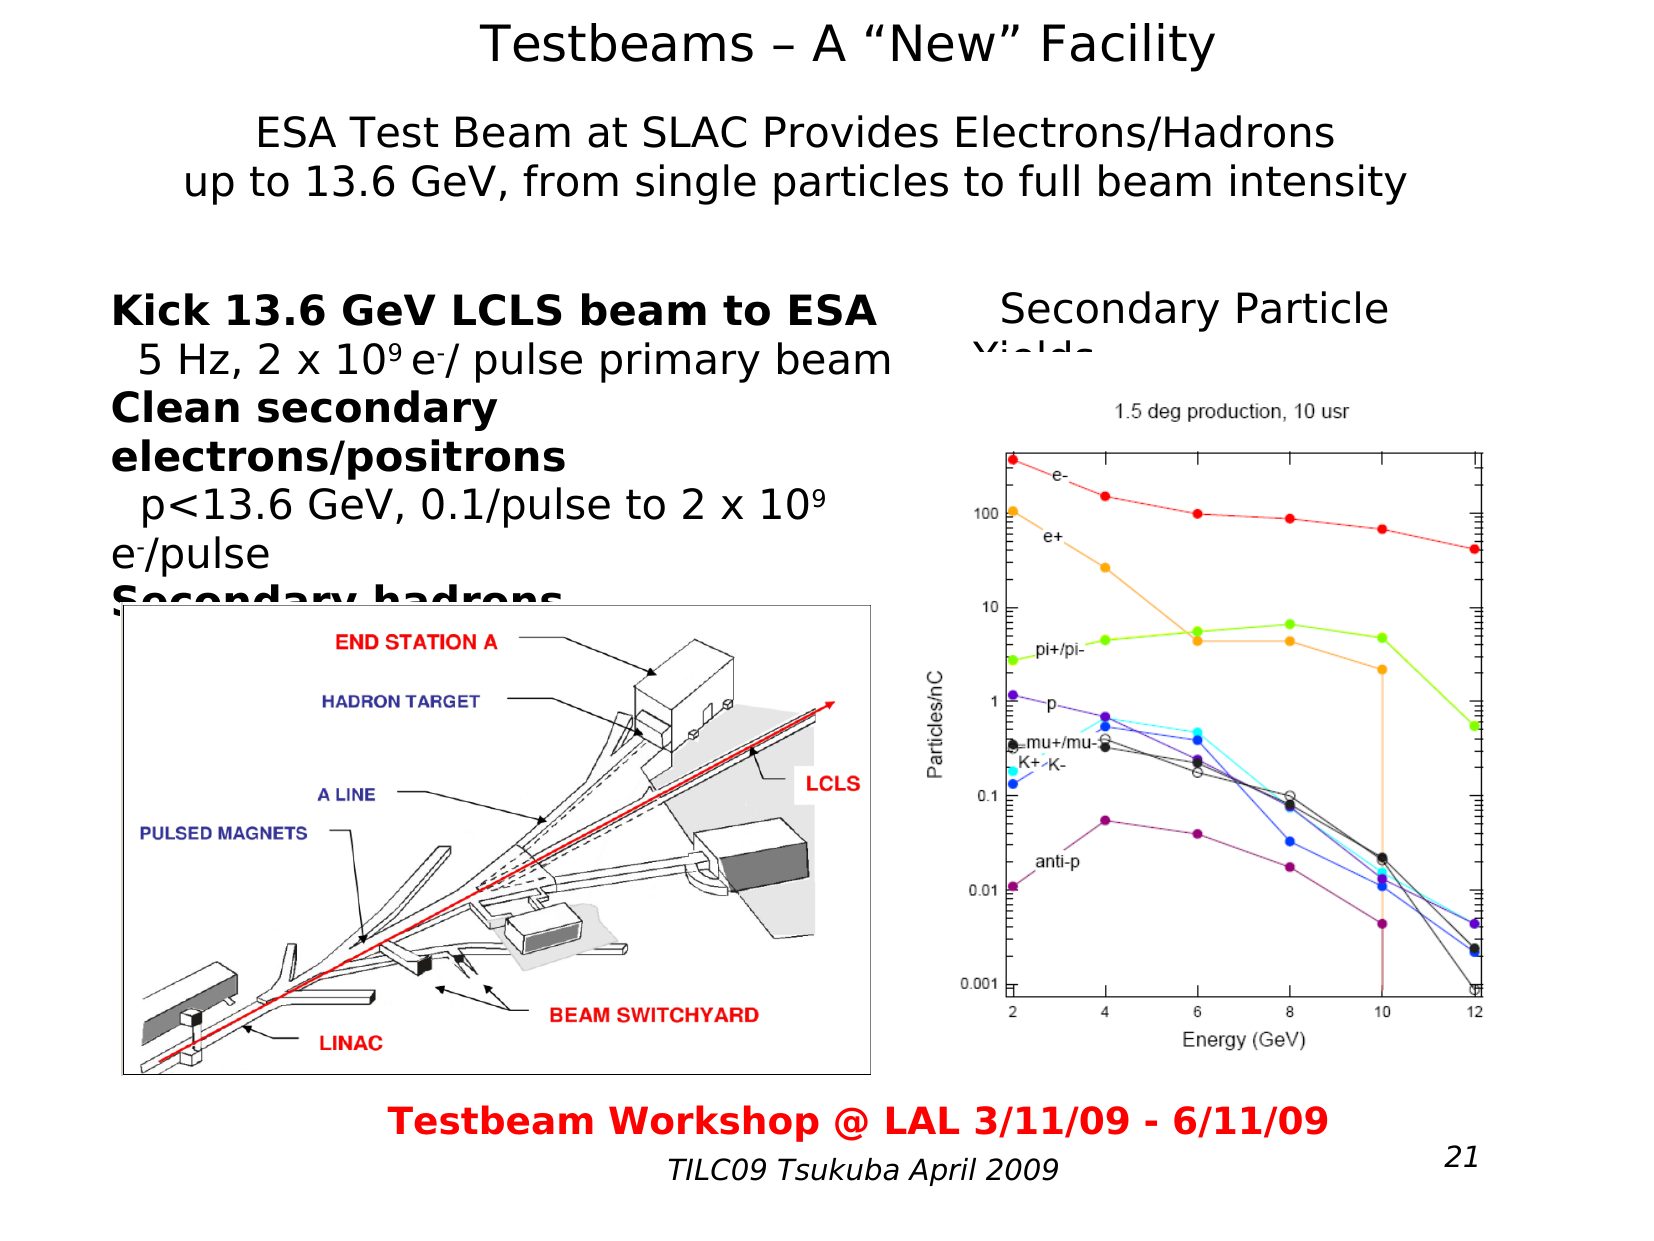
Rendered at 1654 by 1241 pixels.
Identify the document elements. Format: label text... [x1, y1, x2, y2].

title ESA Test Beam at SLAC Provides Electrons/Hadrons up to 13.6 GeV, from single particles to full beam intensity [95, 92, 1496, 223]
text_box Testbeam Workshop @ LAL 3/11/09 - 6/11/09 [372, 1092, 1327, 1151]
text_box Kick 13.6 GeV LCLS beam to ESA 5 Hz, 2 x 109 e-/ pulse primary beam Clean secondary electrons/positrons p<13.6 GeV, 0.1/pulse to 2 x 109 e-/pulse Secondary hadrons ~1  / pulse < 12 GeV/c [95, 279, 921, 683]
text_box Secondary Particle Yields [958, 277, 1521, 352]
picture [895, 352, 1571, 1079]
picture [120, 602, 871, 1076]
text_box Testbeams – A “New” Facility [465, 7, 1216, 82]
